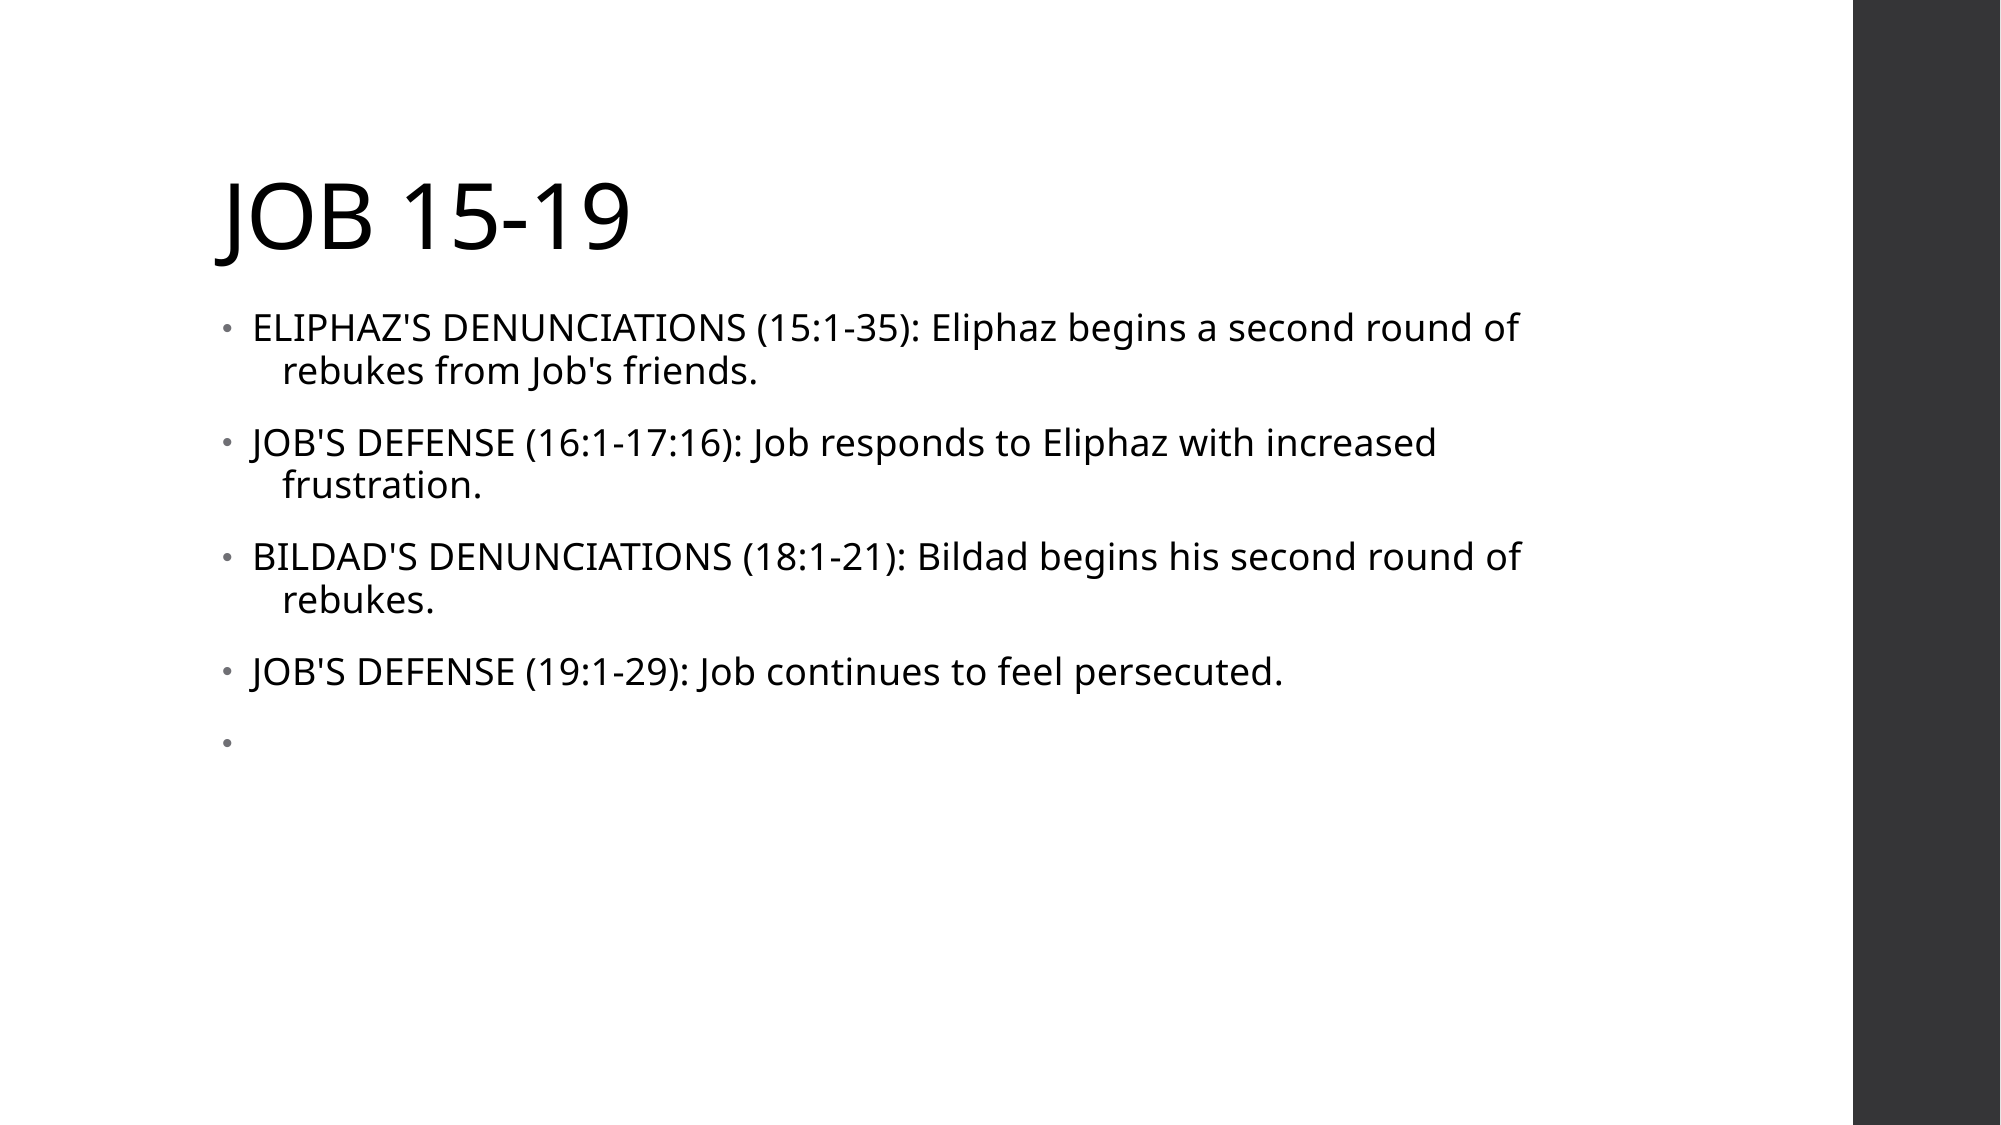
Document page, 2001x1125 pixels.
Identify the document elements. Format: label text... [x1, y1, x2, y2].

list ELIPHAZ'S DENUNCIATIONS (15:1-35): Eliphaz begins a second round of rebukes from Job's friends. JOB'S DEFENSE (16:1-17:16): Job responds to Eliphaz with increased frustration. BILDAD'S DENUNCIATIONS (18:1-21): Bildad begins his second round of rebukes. JOB'S DEFENSE (19:1-29): Job continues to feel persecuted. [206, 299, 1617, 1014]
title JOB 15-19 [206, 60, 1797, 278]
